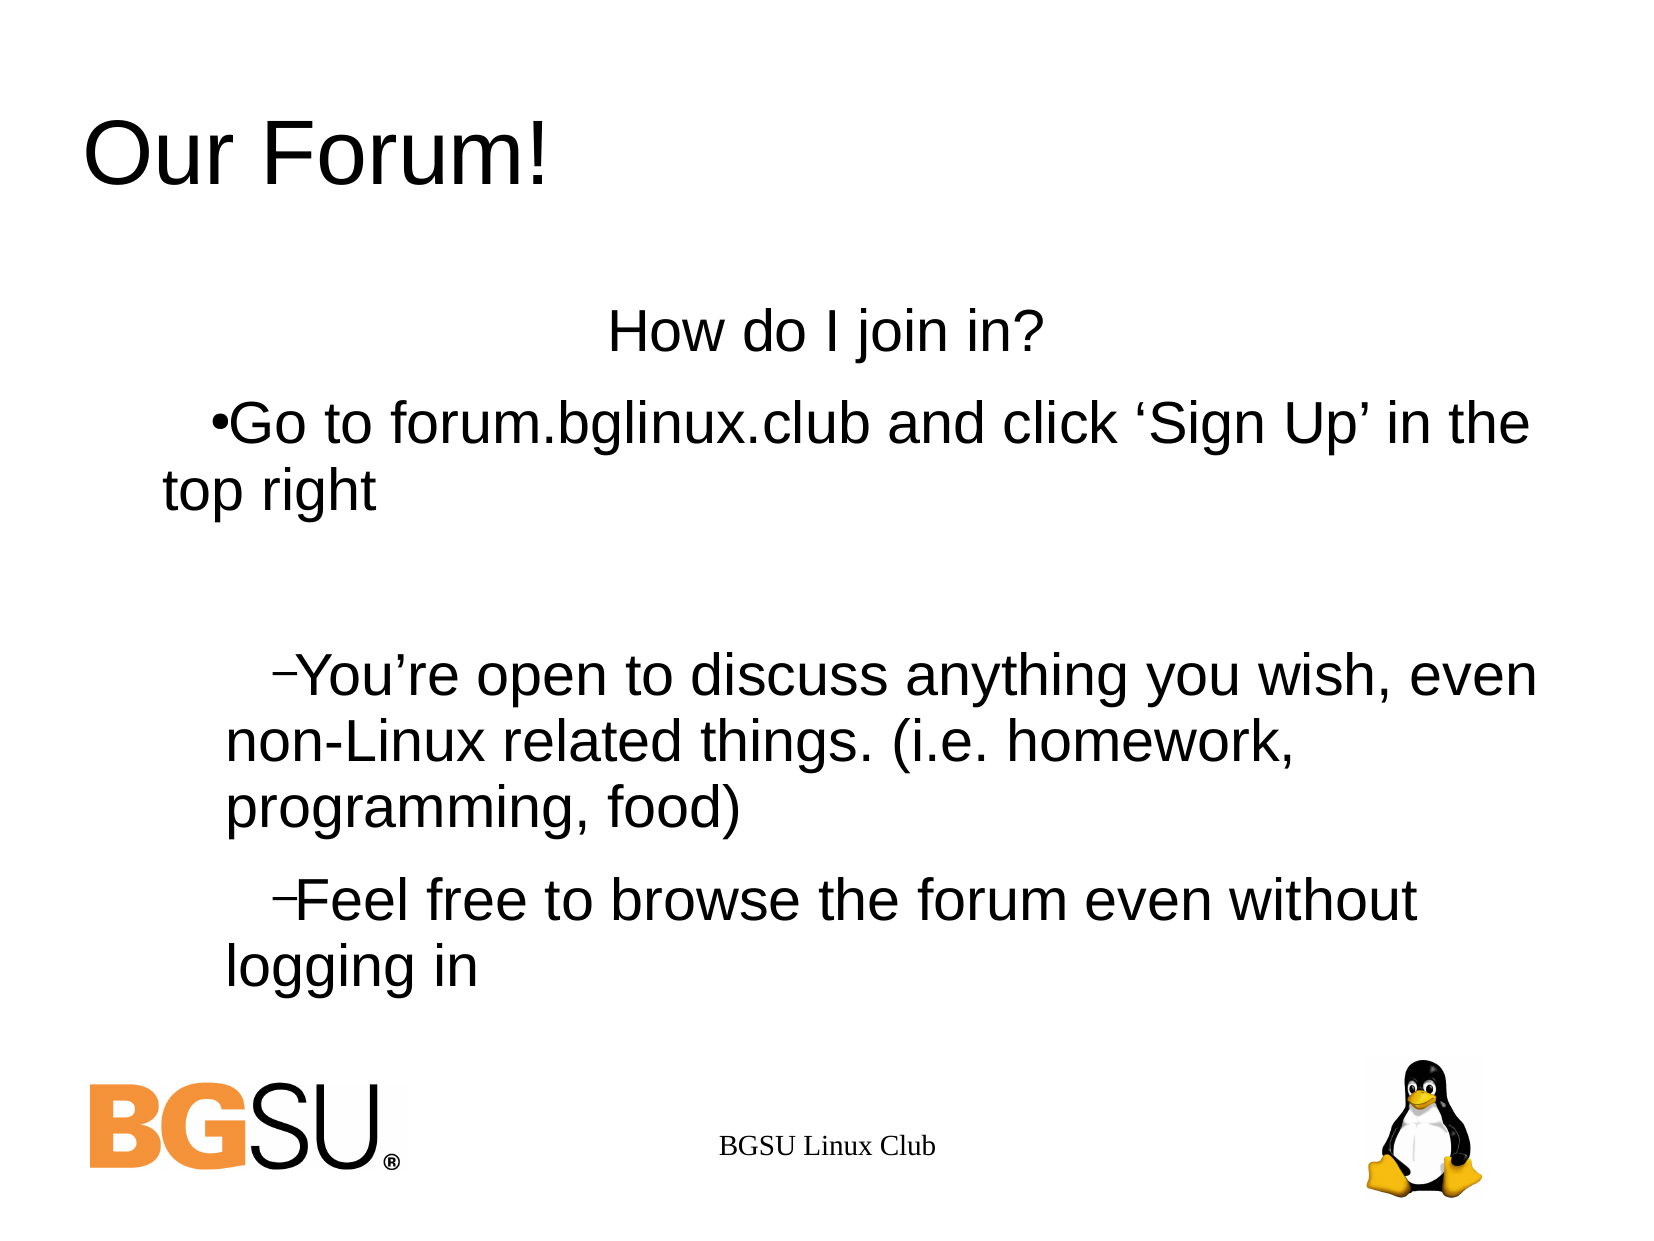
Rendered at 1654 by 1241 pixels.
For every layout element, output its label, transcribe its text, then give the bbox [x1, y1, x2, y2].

title Our Forum! [82, 49, 1571, 257]
picture [90, 1082, 409, 1170]
footer BGSU Linux Club [565, 1129, 1090, 1216]
picture [1364, 1057, 1485, 1201]
list How do I join in? Go to forum.bglinux.club and click ‘Sign Up’ in the top right You’re open to discuss anything you wish, even non-Linux related things. (i.e. homework, programming, food) Feel free to browse the forum even without logging in [82, 290, 1571, 1010]
